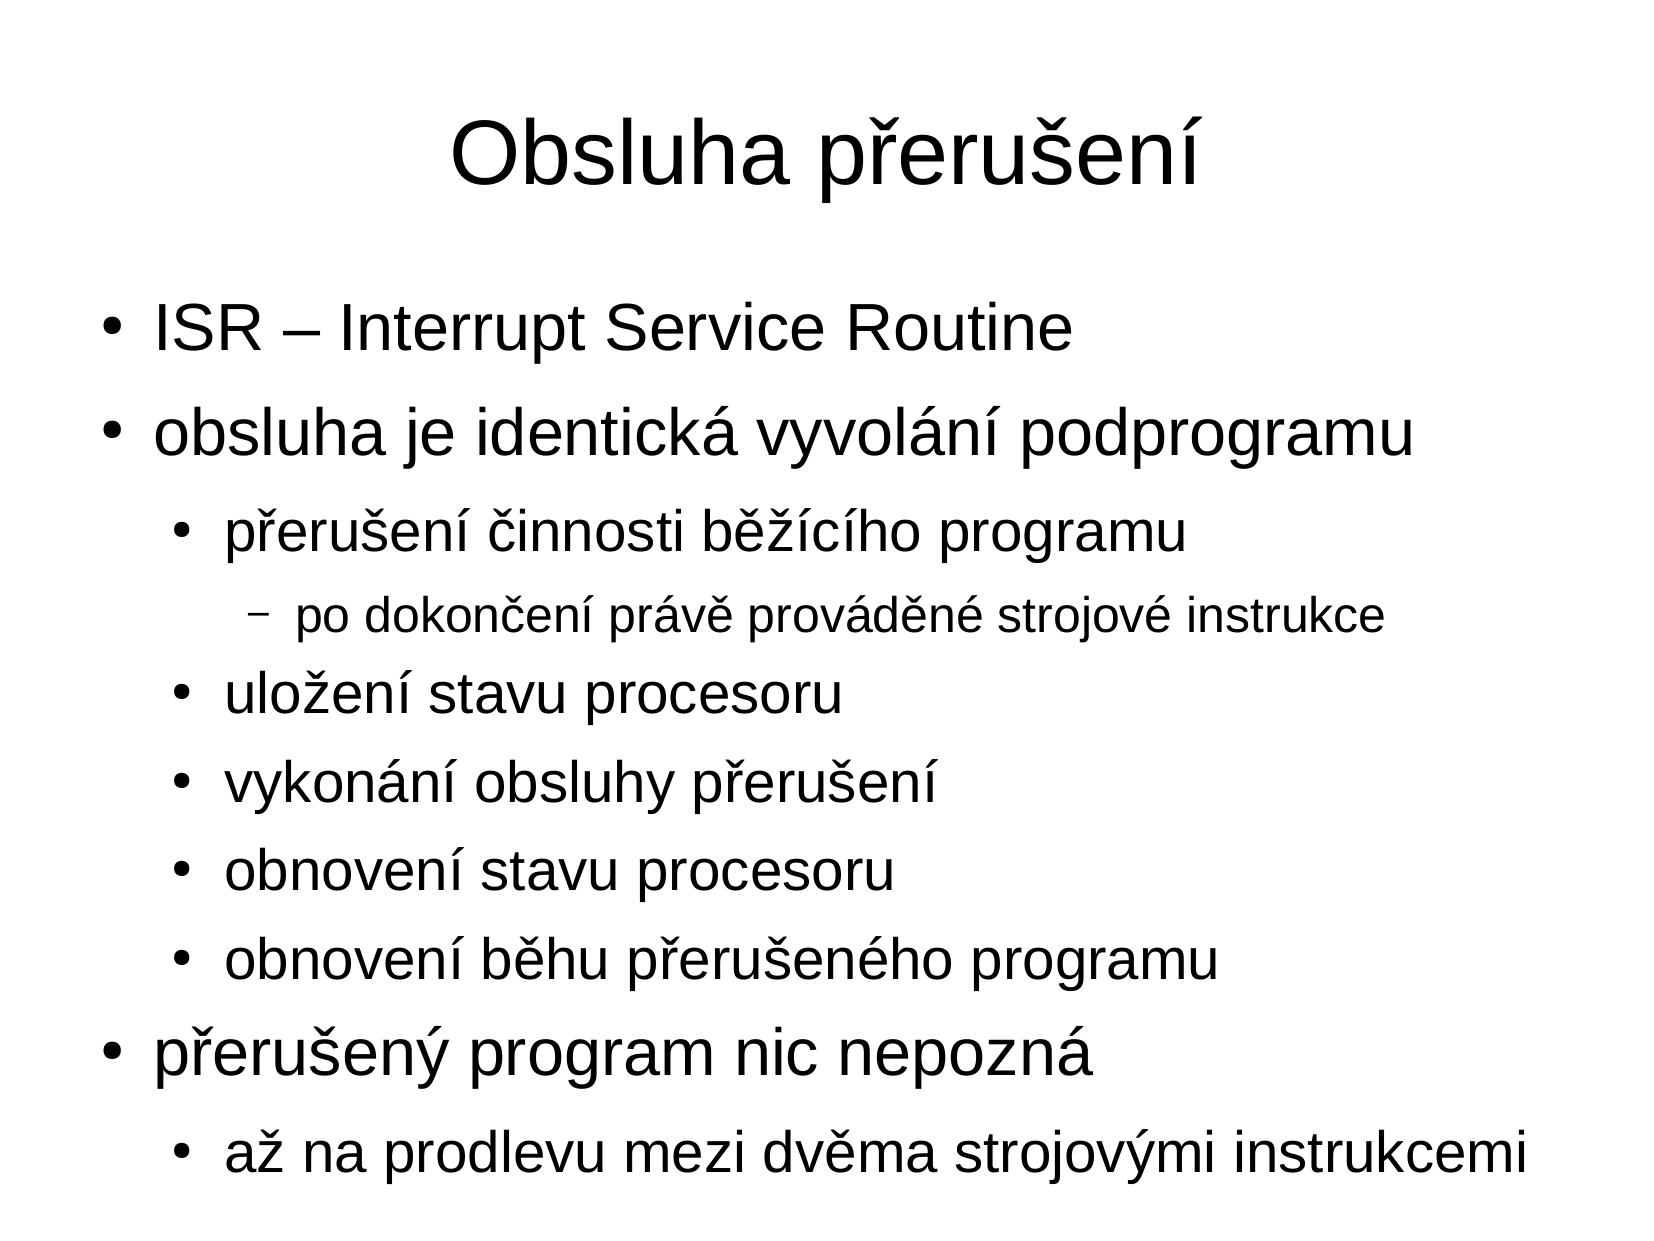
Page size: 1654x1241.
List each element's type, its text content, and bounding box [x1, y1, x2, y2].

list ISR – Interrupt Service Routine obsluha je identická vyvolání podprogramu přerušení činnosti běžícího programu po dokončení právě prováděné strojové instrukce uložení stavu procesoru vykonání obsluhy přerušení obnovení stavu procesoru obnovení běhu přerušeného programu přerušený program nic nepozná až na prodlevu mezi dvěma strojovými instrukcemi [82, 290, 1571, 1184]
title Obsluha přerušení [82, 56, 1571, 250]
